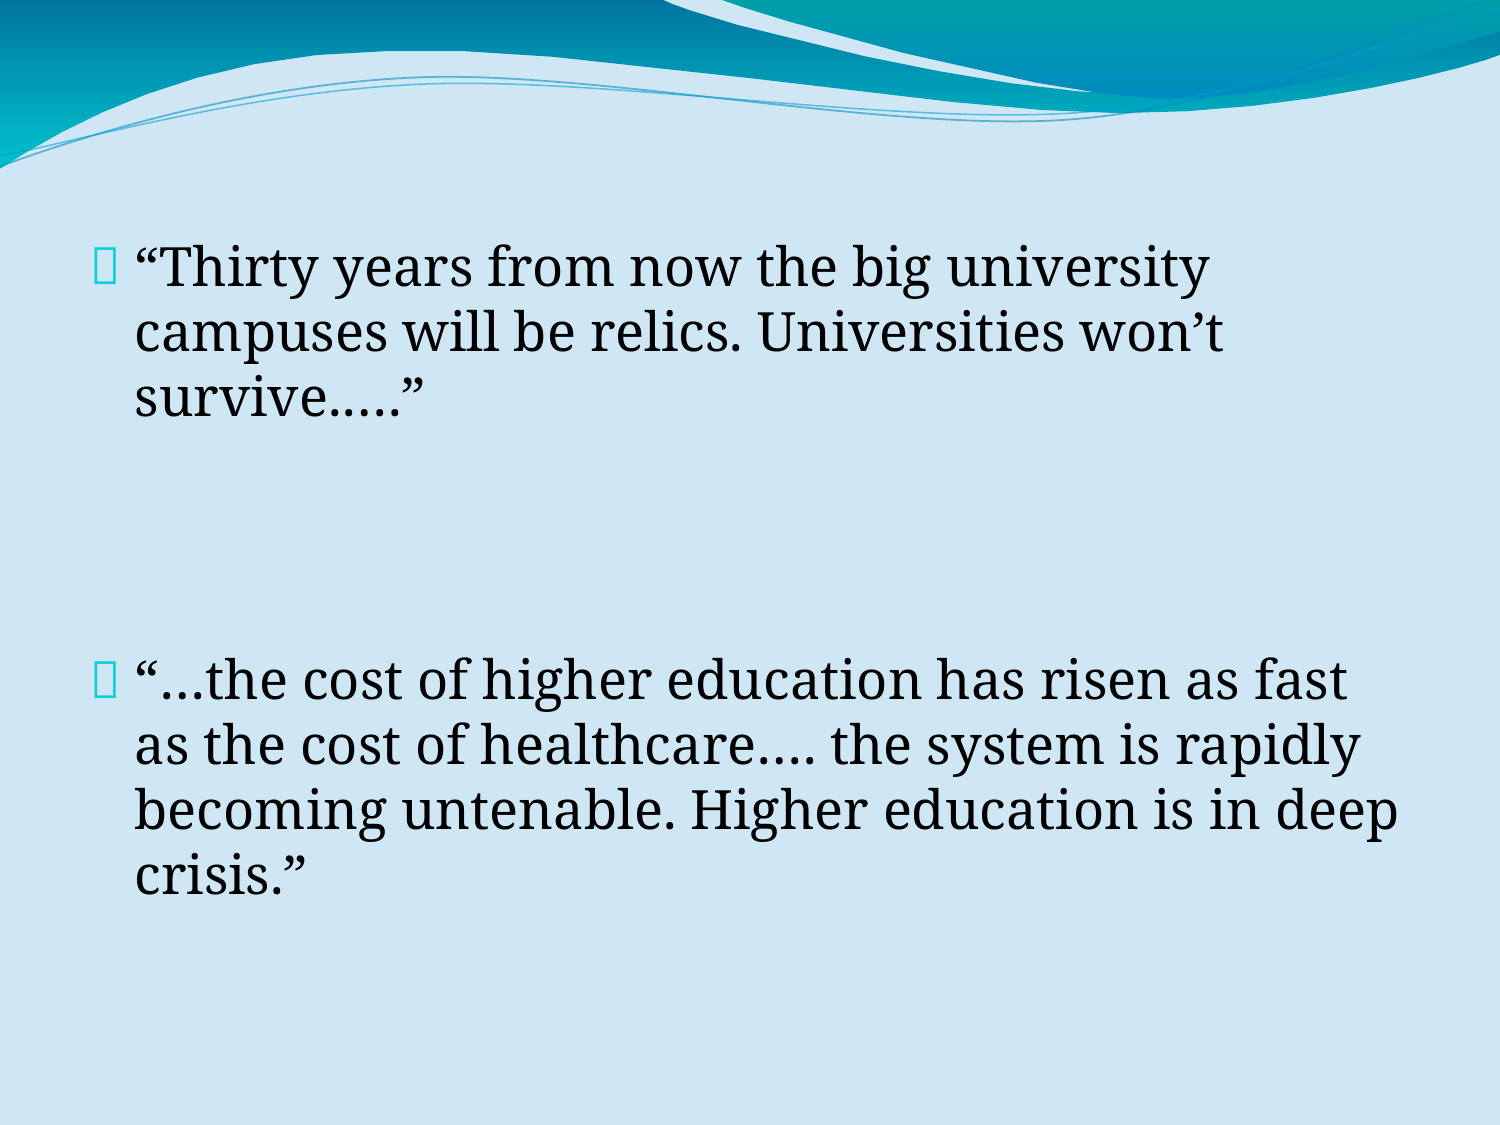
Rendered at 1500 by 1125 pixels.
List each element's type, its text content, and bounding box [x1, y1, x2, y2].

title [75, 115, 1425, 224]
list “Thirty years from now the big university campuses will be relics. Universities won’t survive.….” “…the cost of higher education has risen as fast as the cost of healthcare…. the system is rapidly becoming untenable. Higher education is in deep crisis.” Peter Drucker, Forbes magazine, July 1997 [75, 224, 1425, 1038]
